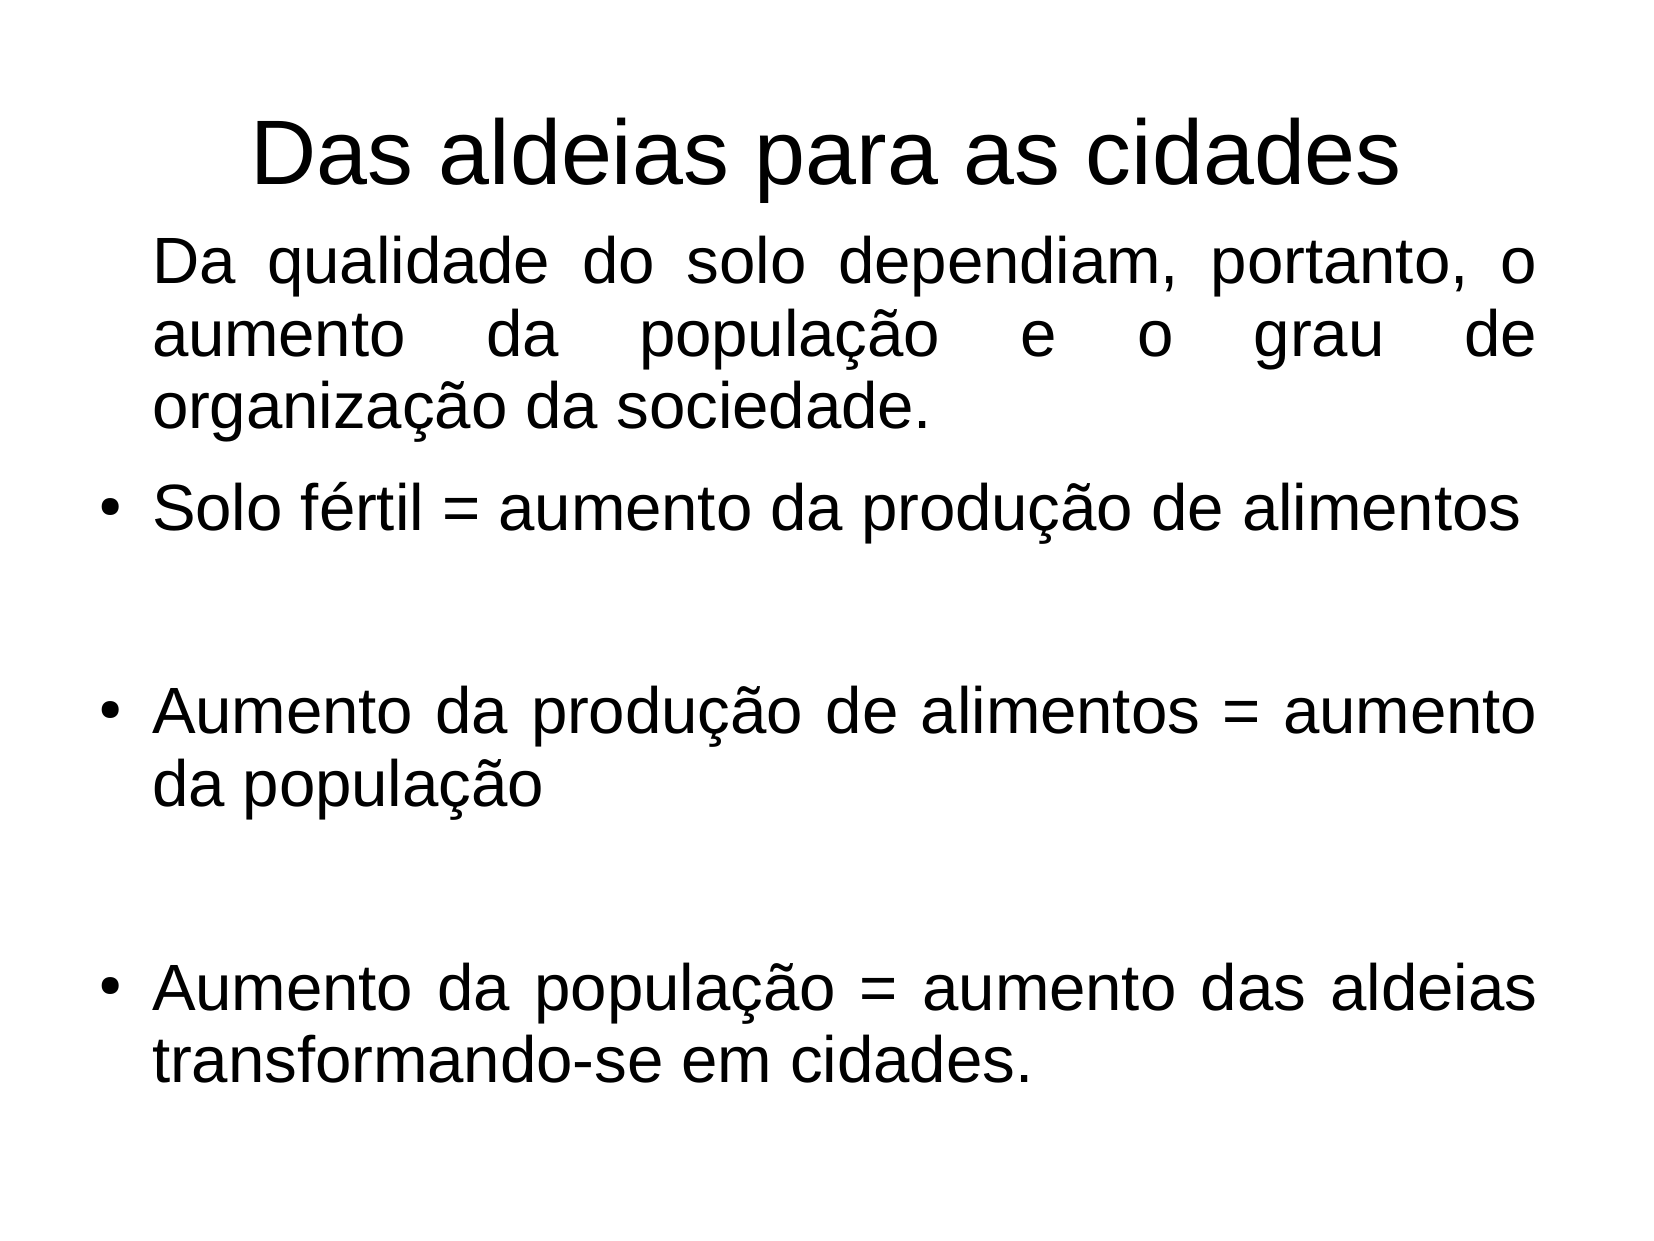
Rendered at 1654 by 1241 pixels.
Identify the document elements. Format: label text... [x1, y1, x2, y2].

title Das aldeias para as cidades [82, 49, 1571, 257]
list Da qualidade do solo dependiam, portanto, o aumento da população e o grau de organização da sociedade. Solo fértil = aumento da produção de alimentos Aumento da produção de alimentos = aumento da população Aumento da população = aumento das aldeias transformando-se em cidades. [82, 224, 1538, 1123]
